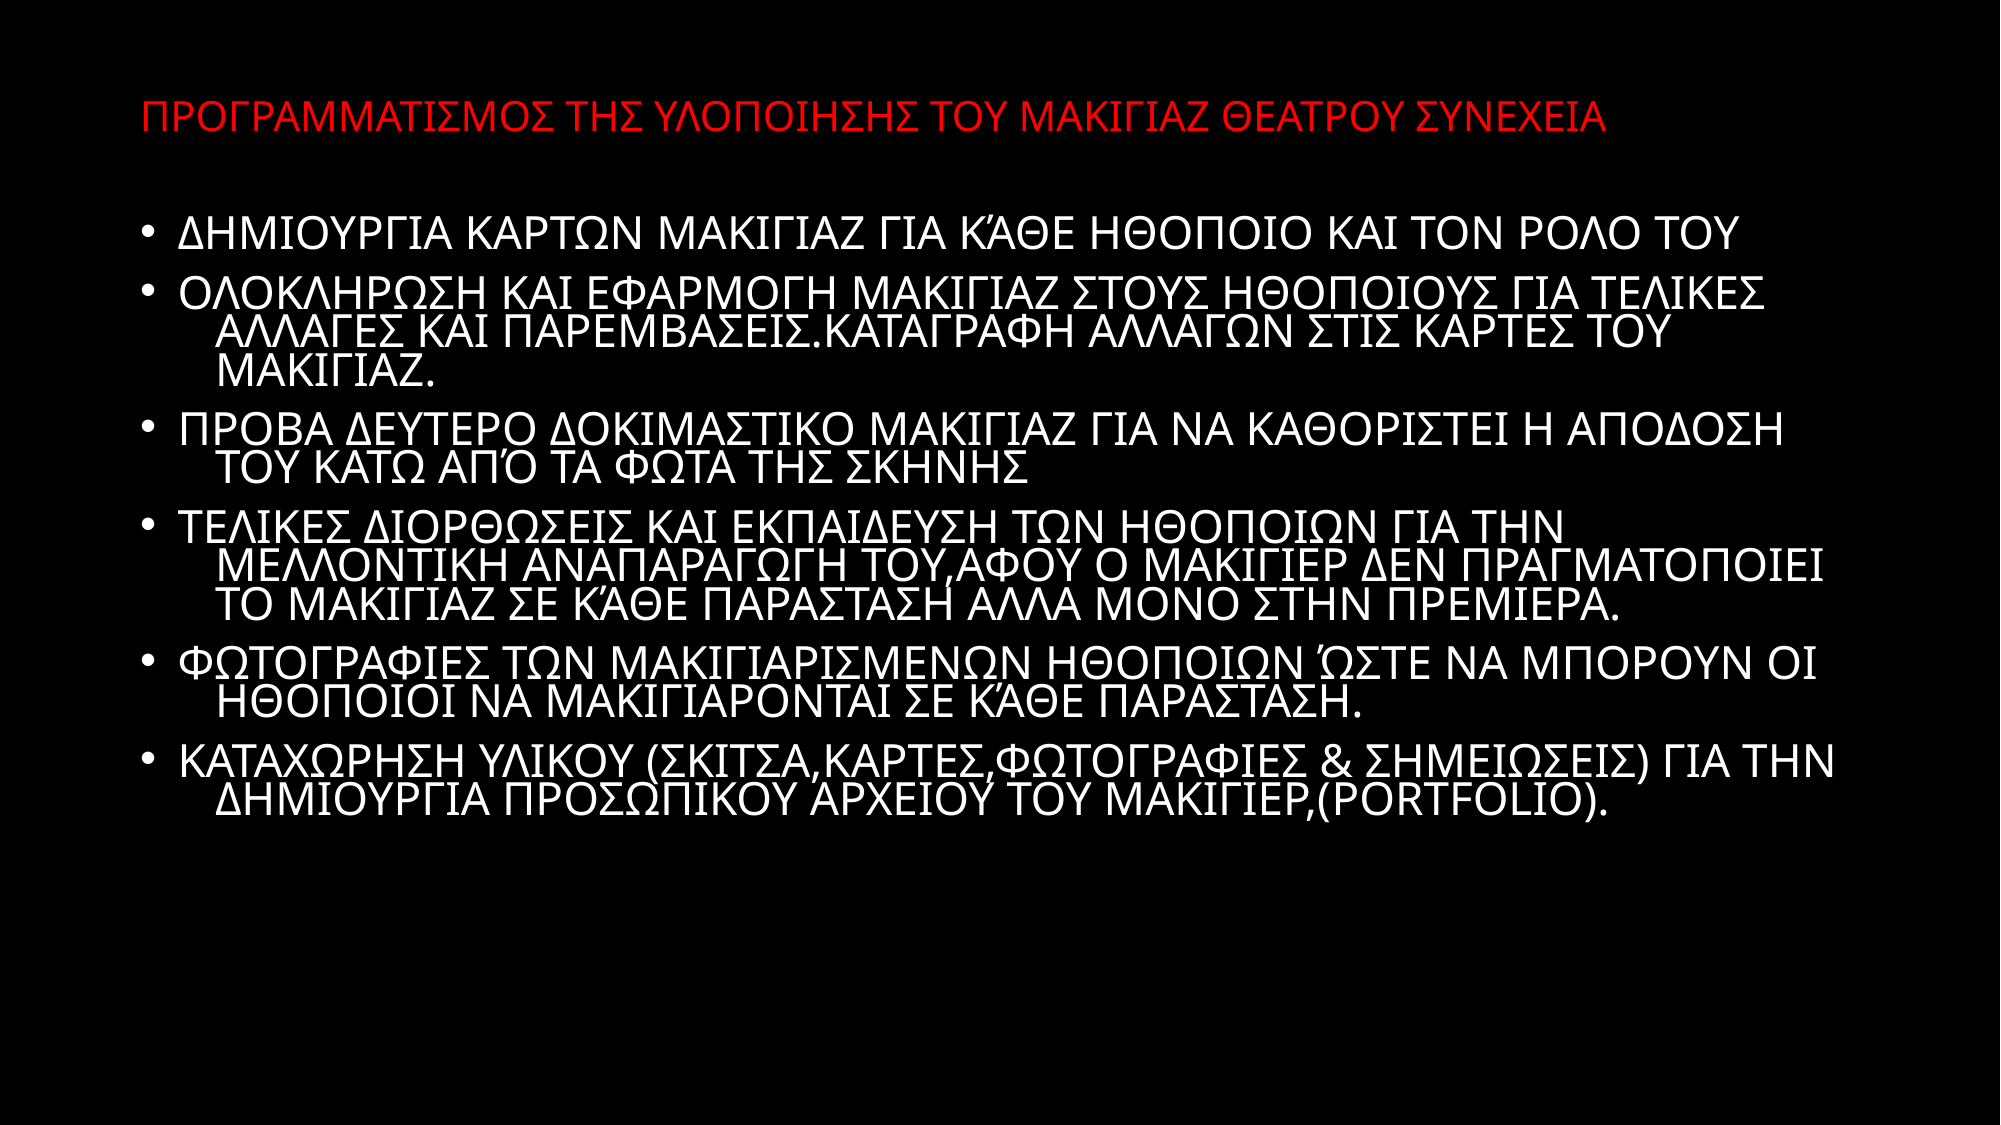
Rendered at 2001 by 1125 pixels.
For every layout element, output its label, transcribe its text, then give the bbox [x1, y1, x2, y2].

list ΔΗΜΙΟΥΡΓΙΑ ΚΑΡΤΩΝ ΜΑΚΙΓΙΑΖ ΓΙΑ ΚΆΘΕ ΗΘΟΠΟΙΟ ΚΑΙ ΤΟΝ ΡΟΛΟ ΤΟΥ ΟΛΟΚΛΗΡΩΣΗ ΚΑΙ ΕΦΑΡΜΟΓΗ ΜΑΚΙΓΙΑΖ ΣΤΟΥΣ ΗΘΟΠΟΙΟΥΣ ΓΙΑ ΤΕΛΙΚΕΣ ΑΛΛΑΓΕΣ ΚΑΙ ΠΑΡΕΜΒΑΣΕΙΣ.ΚΑΤΑΓΡΑΦΗ ΑΛΛΑΓΩΝ ΣΤΙΣ ΚΑΡΤΕΣ ΤΟΥ ΜΑΚΙΓΙΑΖ. ΠΡΟΒΑ ΔΕΥΤΕΡΟ ΔΟΚΙΜΑΣΤΙΚΟ ΜΑΚΙΓΙΑΖ ΓΙΑ ΝΑ ΚΑΘΟΡΙΣΤΕΙ Η ΑΠΟΔΟΣΗ ΤΟΥ ΚΑΤΩ ΑΠΌ ΤΑ ΦΩΤΑ ΤΗΣ ΣΚΗΝΗΣ ΤΕΛΙΚΕΣ ΔΙΟΡΘΩΣΕΙΣ ΚΑΙ ΕΚΠΑΙΔΕΥΣΗ ΤΩΝ ΗΘΟΠΟΙΩΝ ΓΙΑ ΤΗΝ ΜΕΛΛΟΝΤΙΚΗ ΑΝΑΠΑΡΑΓΩΓΗ ΤΟΥ,ΑΦΟΥ Ο ΜΑΚΙΓΙΕΡ ΔΕΝ ΠΡΑΓΜΑΤΟΠΟΙΕΙ ΤΟ ΜΑΚΙΓΙΑΖ ΣΕ ΚΆΘΕ ΠΑΡΑΣΤΑΣΗ ΑΛΛΑ ΜΟΝΟ ΣΤΗΝ ΠΡΕΜΙΕΡΑ. ΦΩΤΟΓΡΑΦΙΕΣ ΤΩΝ ΜΑΚΙΓΙΑΡΙΣΜΕΝΩΝ ΗΘΟΠΟΙΩΝ ΏΣΤΕ ΝΑ ΜΠΟΡΟΥΝ ΟΙ ΗΘΟΠΟΙΟΙ ΝΑ ΜΑΚΙΓΙΑΡΟΝΤΑΙ ΣΕ ΚΆΘΕ ΠΑΡΑΣΤΑΣΗ. ΚΑΤΑΧΩΡΗΣΗ ΥΛΙΚΟΥ (ΣΚΙΤΣΑ,ΚΑΡΤΕΣ,ΦΩΤΟΓΡΑΦΙΕΣ & ΣΗΜΕΙΩΣΕΙΣ) ΓΙΑ ΤΗΝ ΔΗΜΙΟΥΡΓΙΑ ΠΡΟΣΩΠΙΚΟΥ ΑΡΧΕΙΟΥ ΤΟΥ ΜΑΚΙΓΙΕΡ,(PORTFOLIO). [125, 211, 1876, 1037]
title ΠΡΟΓΡΑΜΜΑΤΙΣΜΟΣ ΤΗΣ ΥΛΟΠΟΙΗΣΗΣ ΤΟΥ ΜΑΚΙΓΙΑΖ ΘΕΑΤΡΟΥ ΣΥΝΕΧΕΙΑ [125, 88, 1626, 183]
